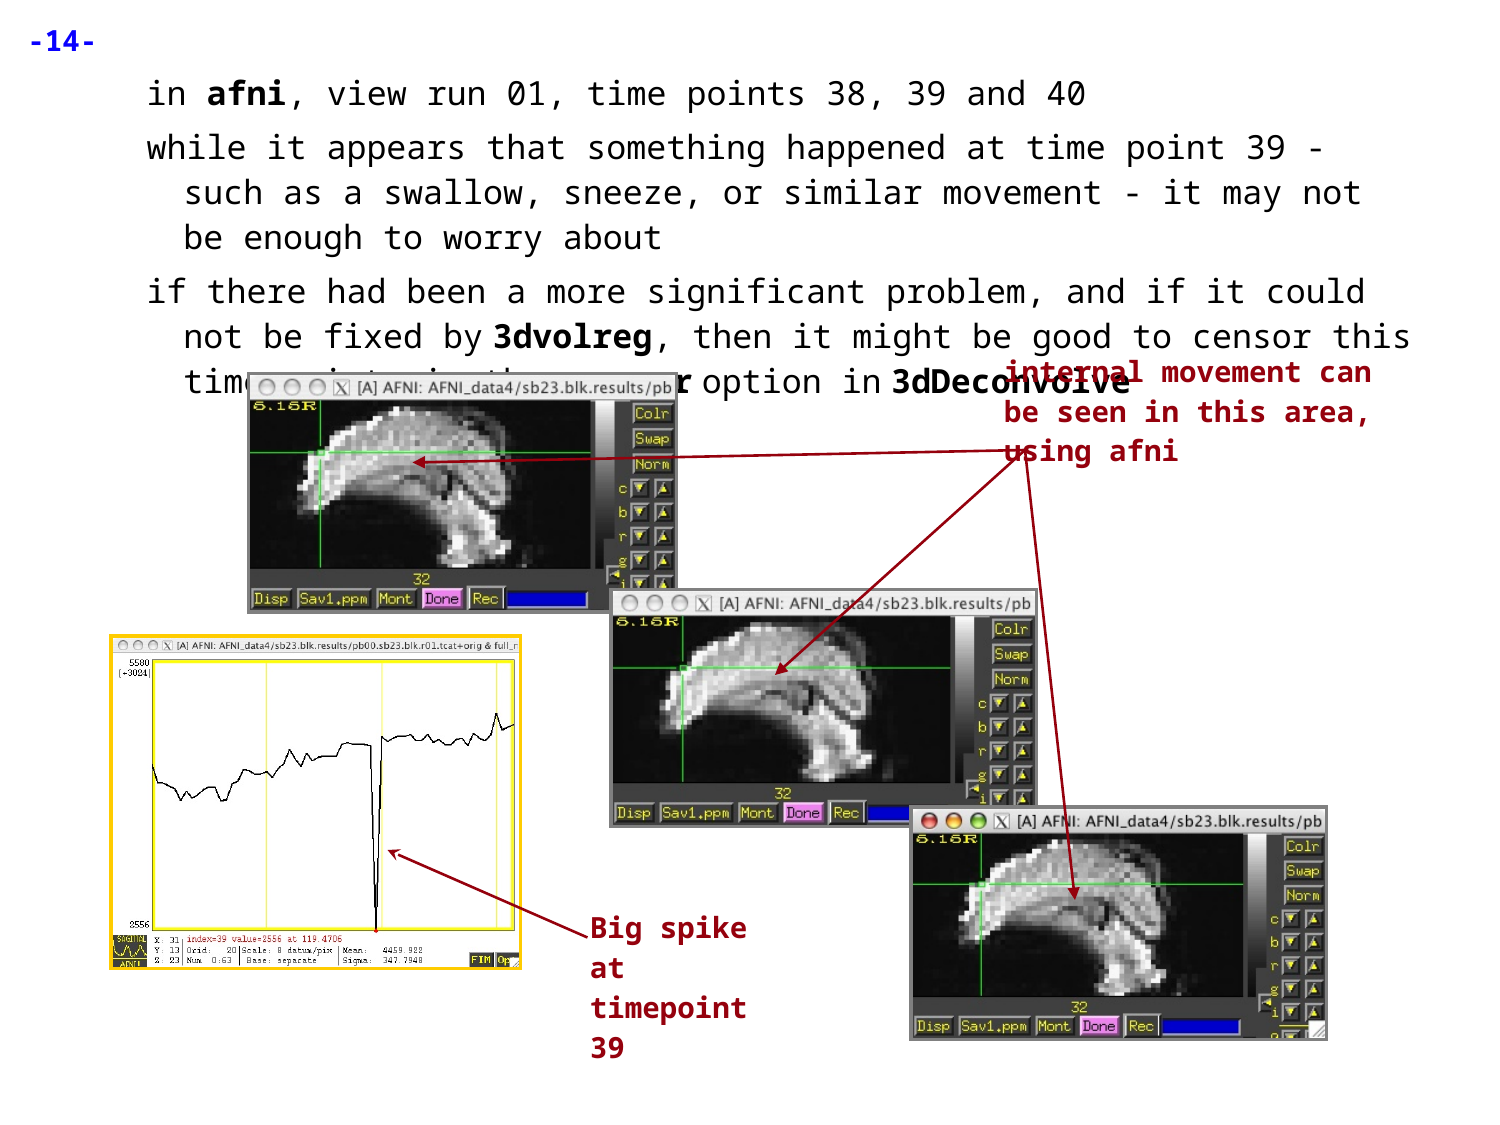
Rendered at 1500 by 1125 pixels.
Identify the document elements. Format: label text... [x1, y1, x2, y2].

text_box Big spike at timepoint 39 [575, 899, 801, 1075]
picture [112, 637, 520, 968]
picture [249, 375, 676, 611]
list in afni, view run 01, time points 38, 39 and 40 while it appears that something happened at time point 39 - such as a swallow, sneeze, or similar movement - it may not be enough to worry about if there had been a more significant problem, and if it could not be fixed by 3dvolreg, then it might be good to censor this time point via the -censor option in 3dDeconvolve [75, 62, 1438, 391]
picture [912, 808, 1326, 1038]
text_box internal movement can be seen in this area, using afni [989, 343, 1387, 479]
picture [612, 590, 1035, 826]
